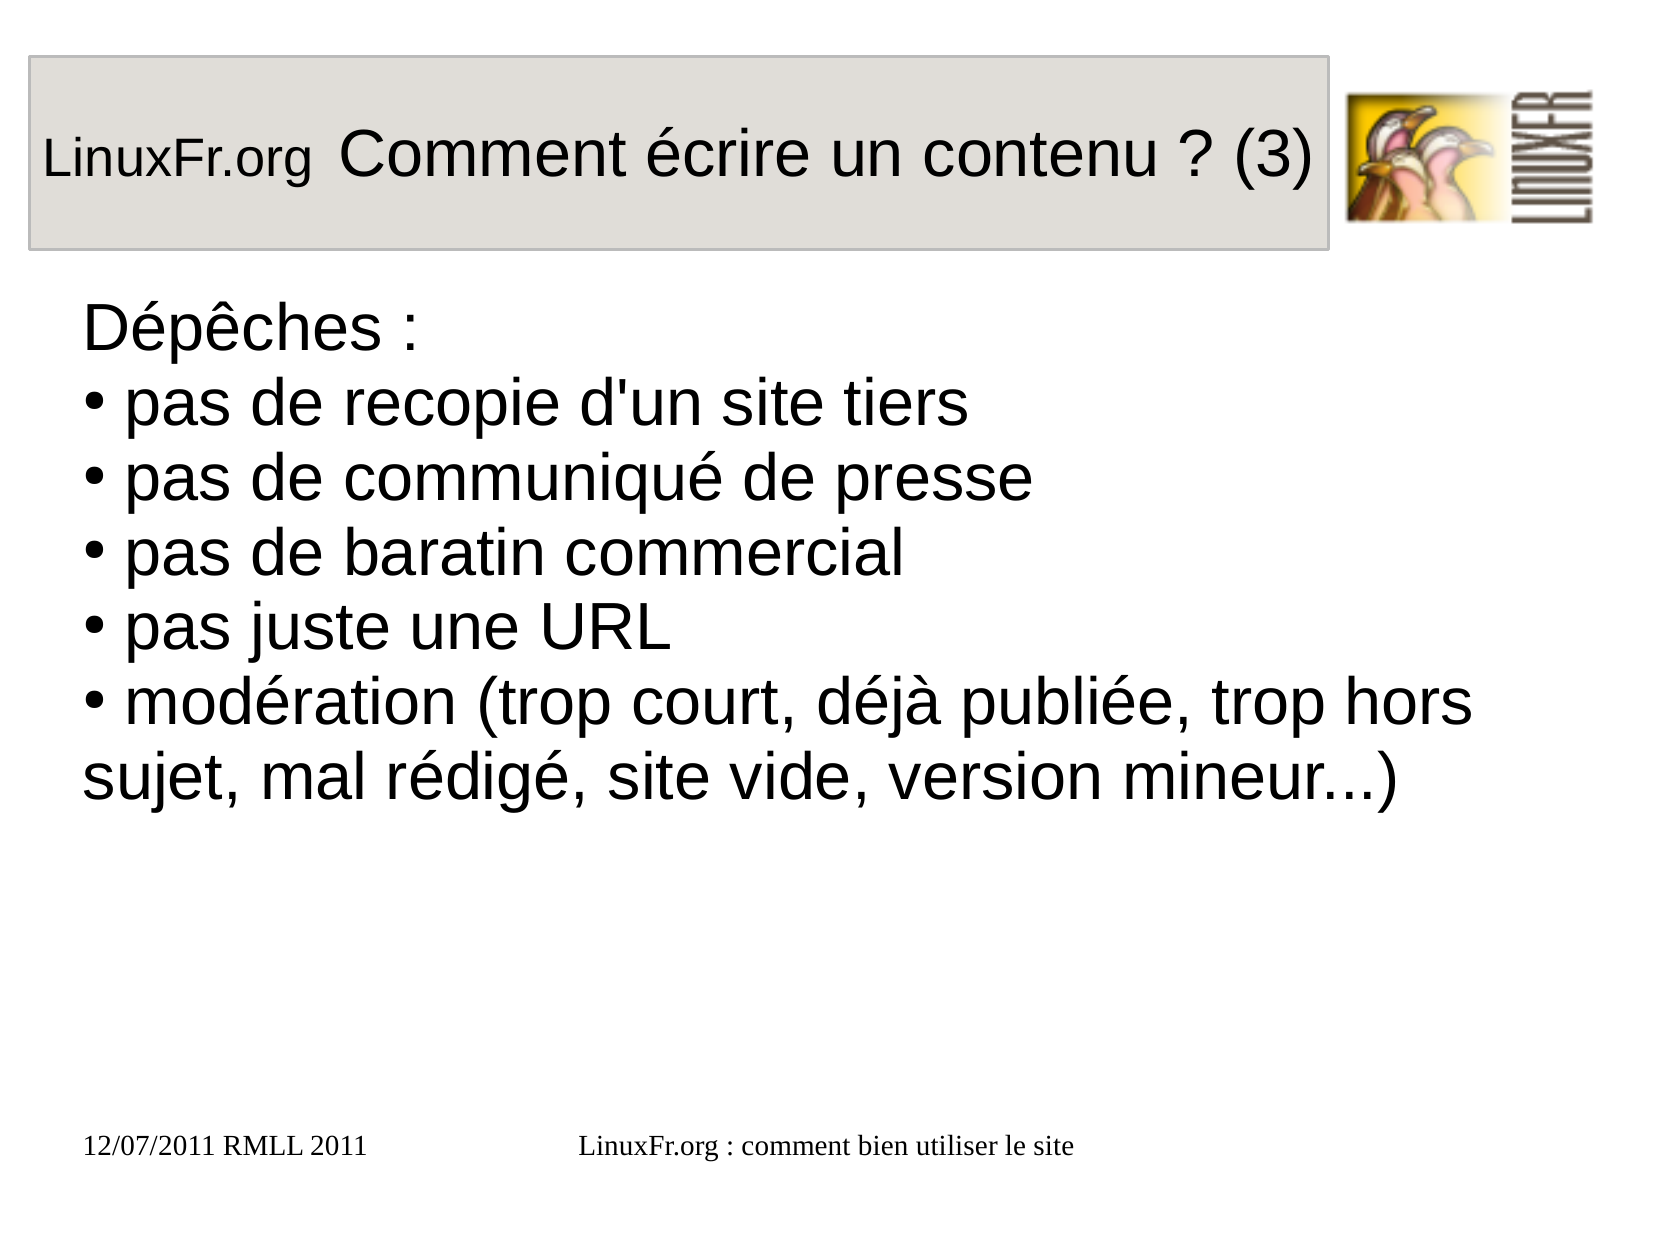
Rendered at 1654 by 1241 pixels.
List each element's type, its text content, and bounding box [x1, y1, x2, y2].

title LinuxFr.org Comment écrire un contenu ? (3) [29, 56, 1329, 250]
subtitle Dépêches : pas de recopie d'un site tiers pas de communiqué de presse pas de baratin commercial pas juste une URL modération (trop court, déjà publiée, trop hors sujet, mal rédigé, site vide, version mineur...) [82, 290, 1571, 1094]
picture [1341, 88, 1601, 229]
